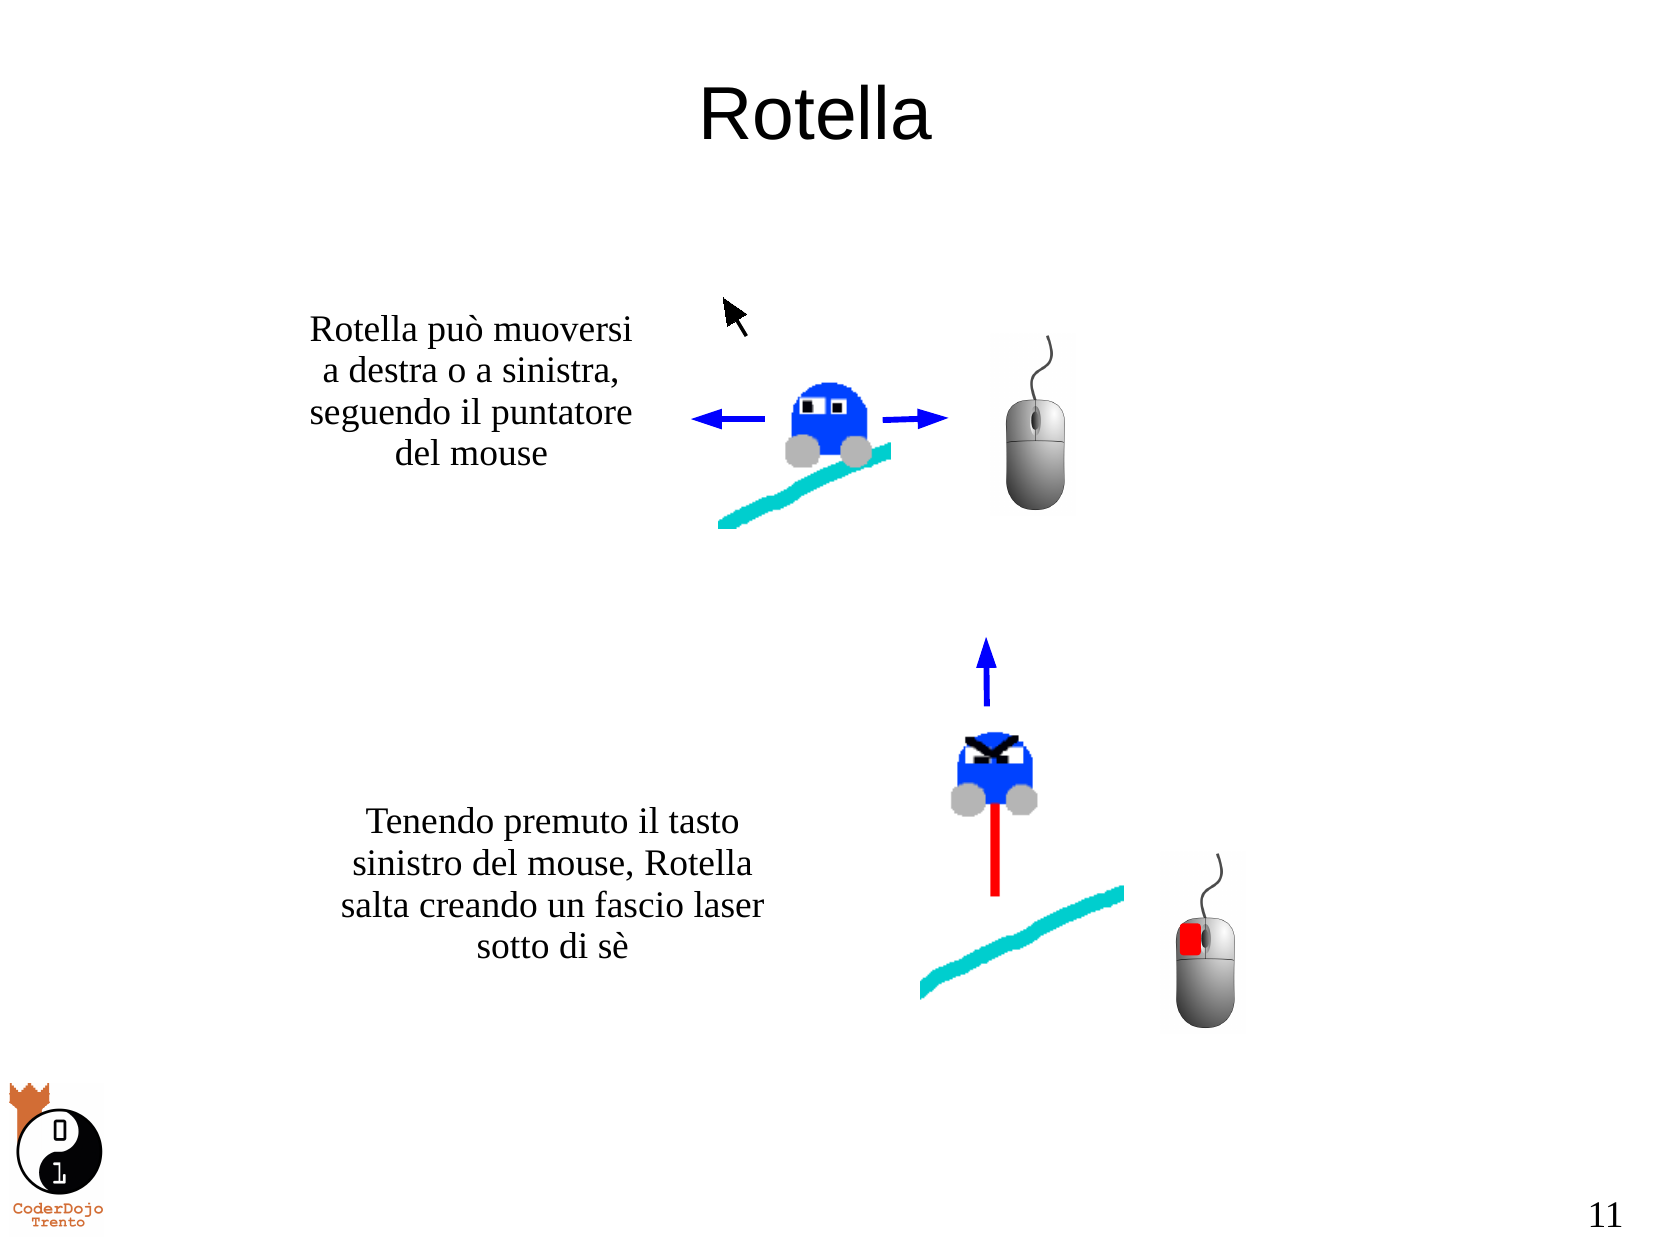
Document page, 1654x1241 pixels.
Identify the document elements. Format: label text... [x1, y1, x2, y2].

picture [920, 709, 1124, 1014]
picture [990, 333, 1076, 516]
text_box [723, 297, 747, 327]
text_box Tenendo premuto il tasto sinistro del mouse, Rotella salta creando un fascio laser sotto di sè [326, 793, 835, 979]
picture [718, 328, 891, 530]
text_box [1179, 923, 1201, 956]
picture [9, 1083, 104, 1237]
title Rotella [346, 47, 1285, 181]
text_box Rotella può muoversi a destra o a sinistra, seguendo il puntatore del mouse [294, 300, 655, 486]
text_box 11 [1572, 1186, 1650, 1241]
picture [1160, 851, 1246, 1034]
